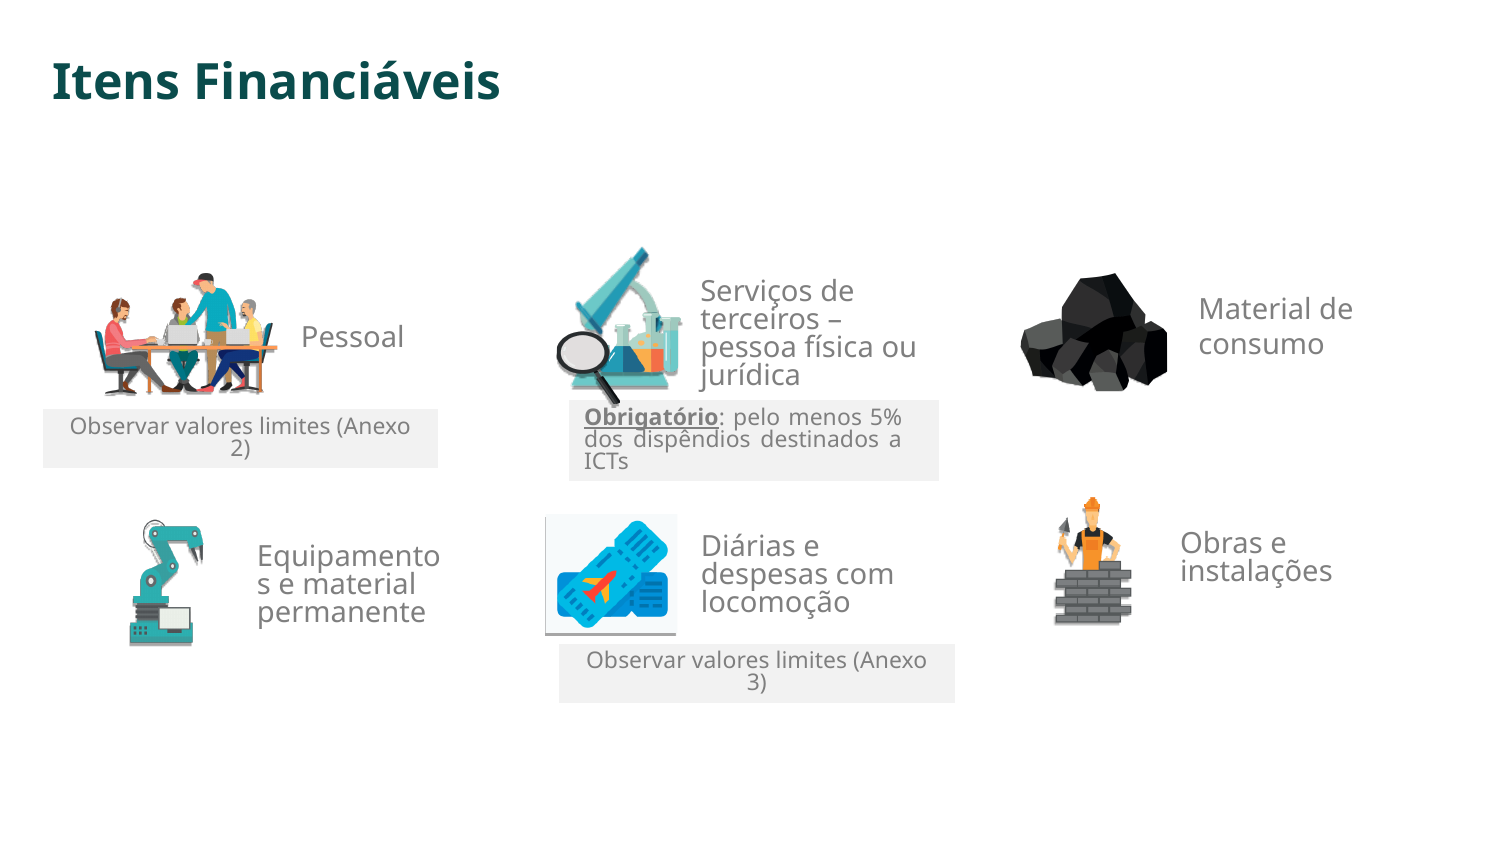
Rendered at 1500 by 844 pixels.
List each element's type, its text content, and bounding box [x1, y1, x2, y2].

picture [545, 514, 678, 633]
text_box Obrigatório: pelo menos 5% dos dispêndios destinados a ICTs [569, 400, 939, 481]
text_box Material de consumo [1183, 283, 1371, 368]
picture [1035, 486, 1141, 626]
text_box Observar valores limites (Anexo 2) [43, 409, 438, 468]
picture [122, 511, 211, 655]
text_box Equipamentos e material permanente [242, 537, 461, 636]
text_box Pessoal [286, 311, 455, 361]
text_box Diárias e despesas com locomoção [686, 527, 932, 626]
picture [552, 243, 689, 404]
picture [94, 271, 278, 395]
text_box Observar valores limites (Anexo 3) [559, 644, 955, 703]
text_box Itens Financiáveis [37, 12, 1454, 147]
text_box Serviços de terceiros – pessoa física ou jurídica [685, 272, 939, 401]
text_box Obras e instalações [1165, 524, 1410, 595]
picture [1020, 273, 1168, 391]
